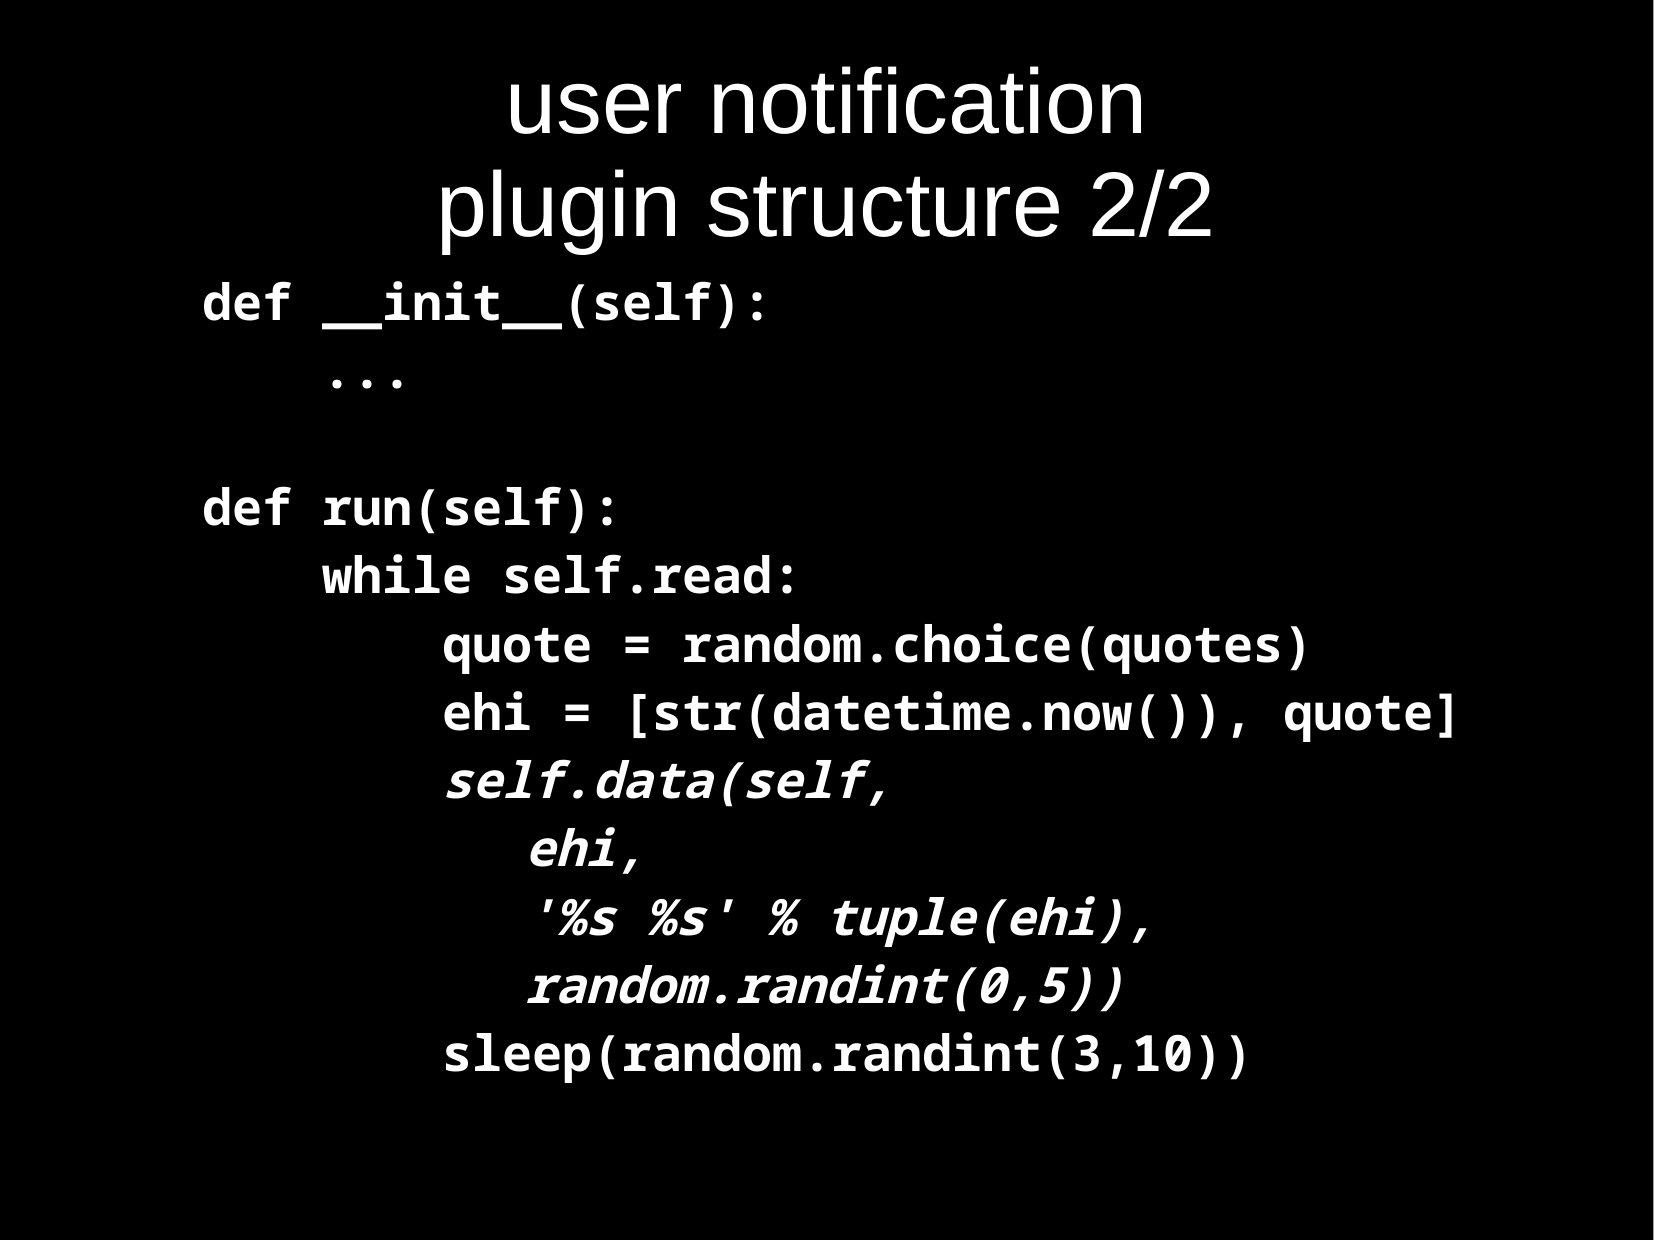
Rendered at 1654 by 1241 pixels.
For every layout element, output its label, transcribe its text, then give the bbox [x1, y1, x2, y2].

subtitle def __init__(self): ... def run(self): while self.read: quote = random.choice(quotes) ehi = [str(datetime.now()), quote] self.data(self, ehi, '%s %s' % tuple(ehi), random.randint(0,5)) sleep(random.randint(3,10)) [82, 297, 1571, 1102]
title user notification plugin structure 2/2 [82, 50, 1571, 256]
